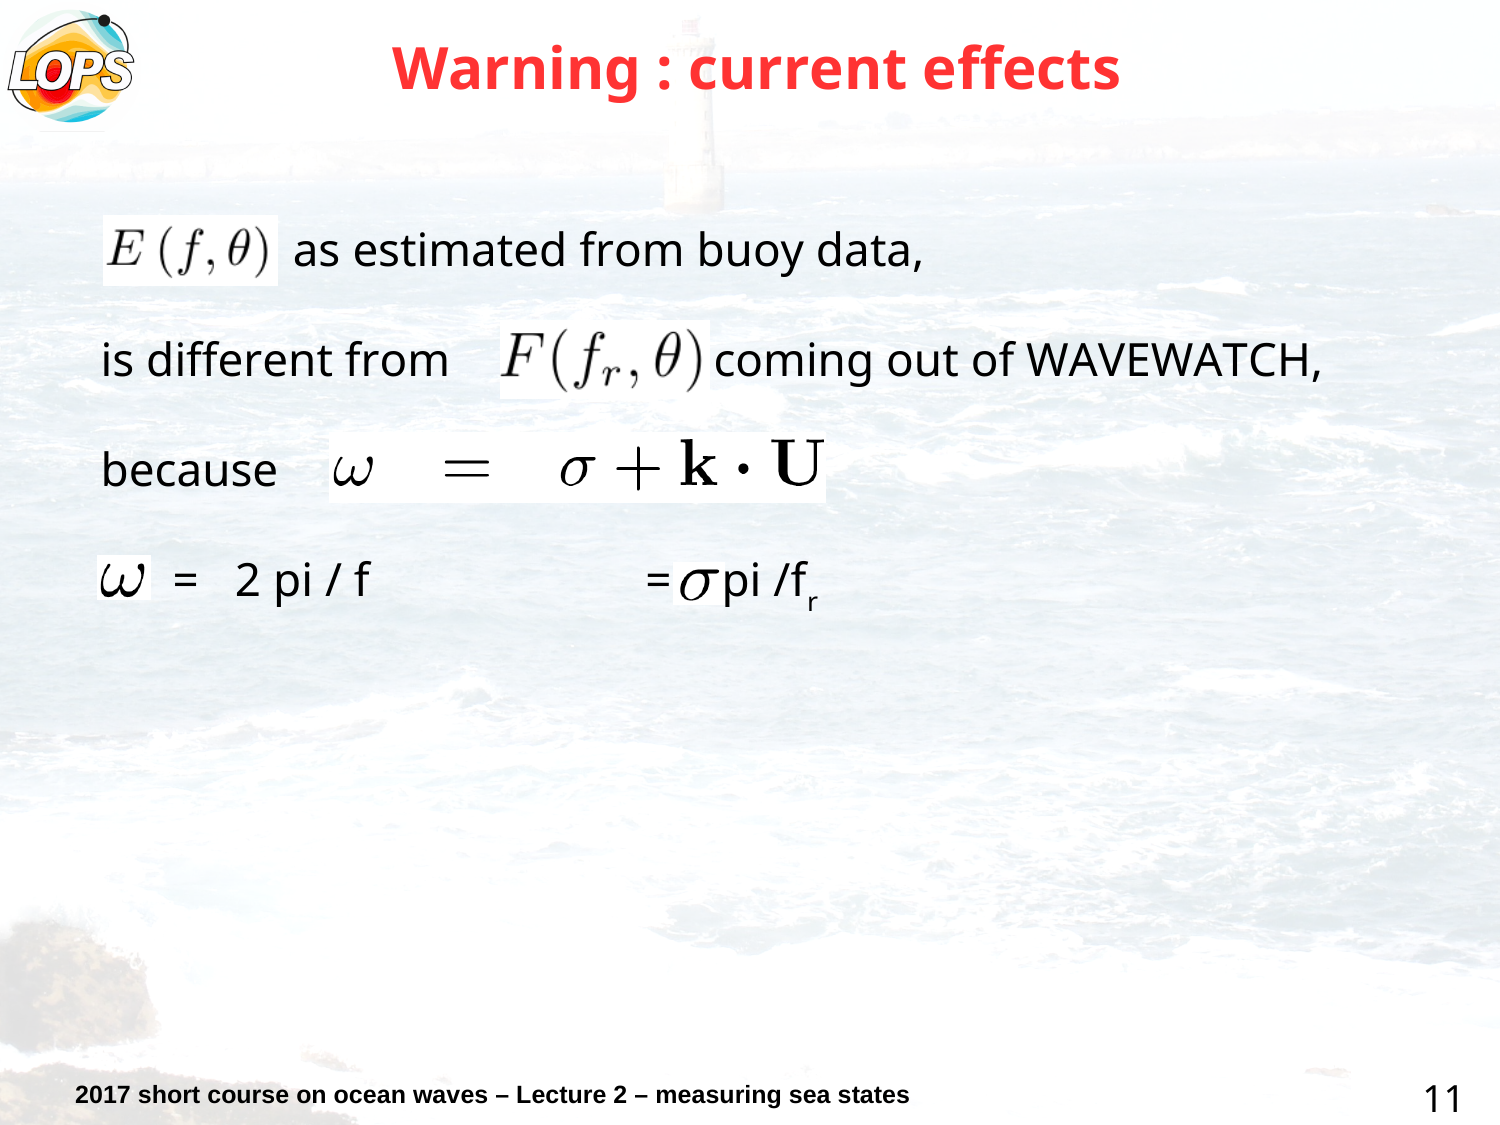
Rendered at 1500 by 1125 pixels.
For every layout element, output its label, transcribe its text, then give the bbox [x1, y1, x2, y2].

picture [0, 0, 1500, 1125]
text_box , as estimated from buoy data, is different from coming out of WAVEWATCH, because = 2 pi / f = 2 pi /fr [85, 213, 1468, 503]
text_box Warning : current effects [377, 23, 1136, 110]
